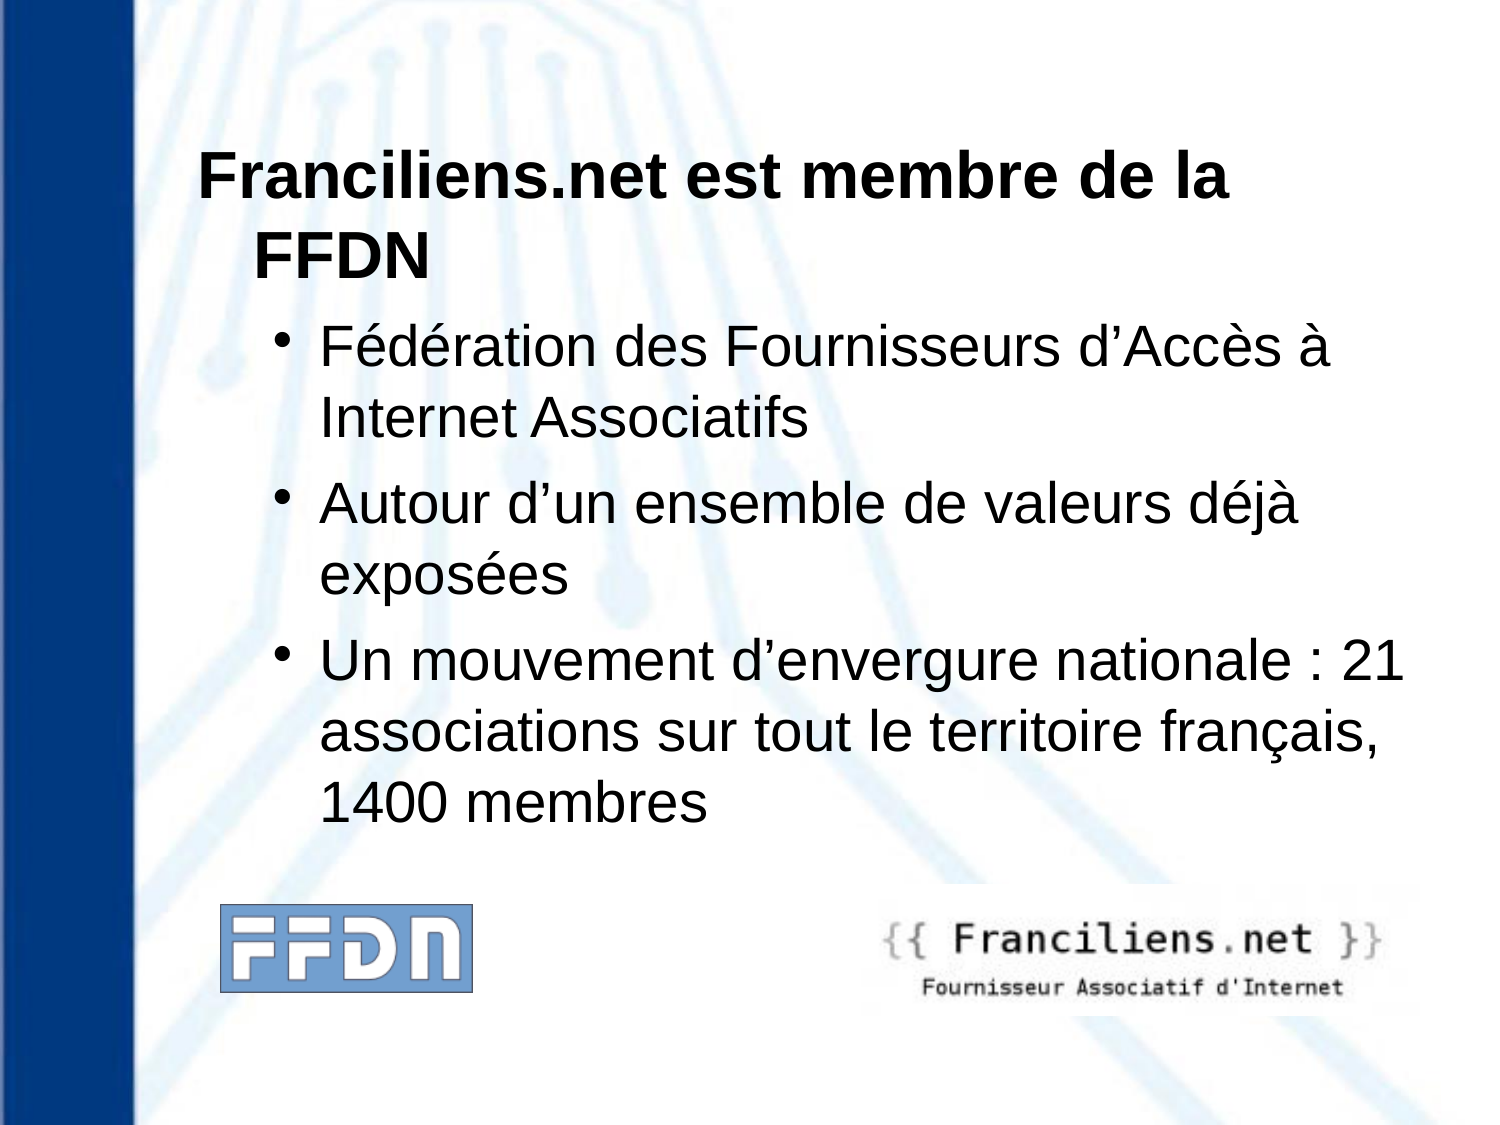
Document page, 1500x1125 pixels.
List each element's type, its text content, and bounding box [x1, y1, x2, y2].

picture [0, 0, 1500, 1125]
list Franciliens.net est membre de la FFDN Fédération des Fournisseurs d’Accès à Internet Associatifs Autour d’un ensemble de valeurs déjà exposées Un mouvement d’envergure nationale : 21 associations sur tout le territoire français, 1400 membres [183, 124, 1425, 867]
